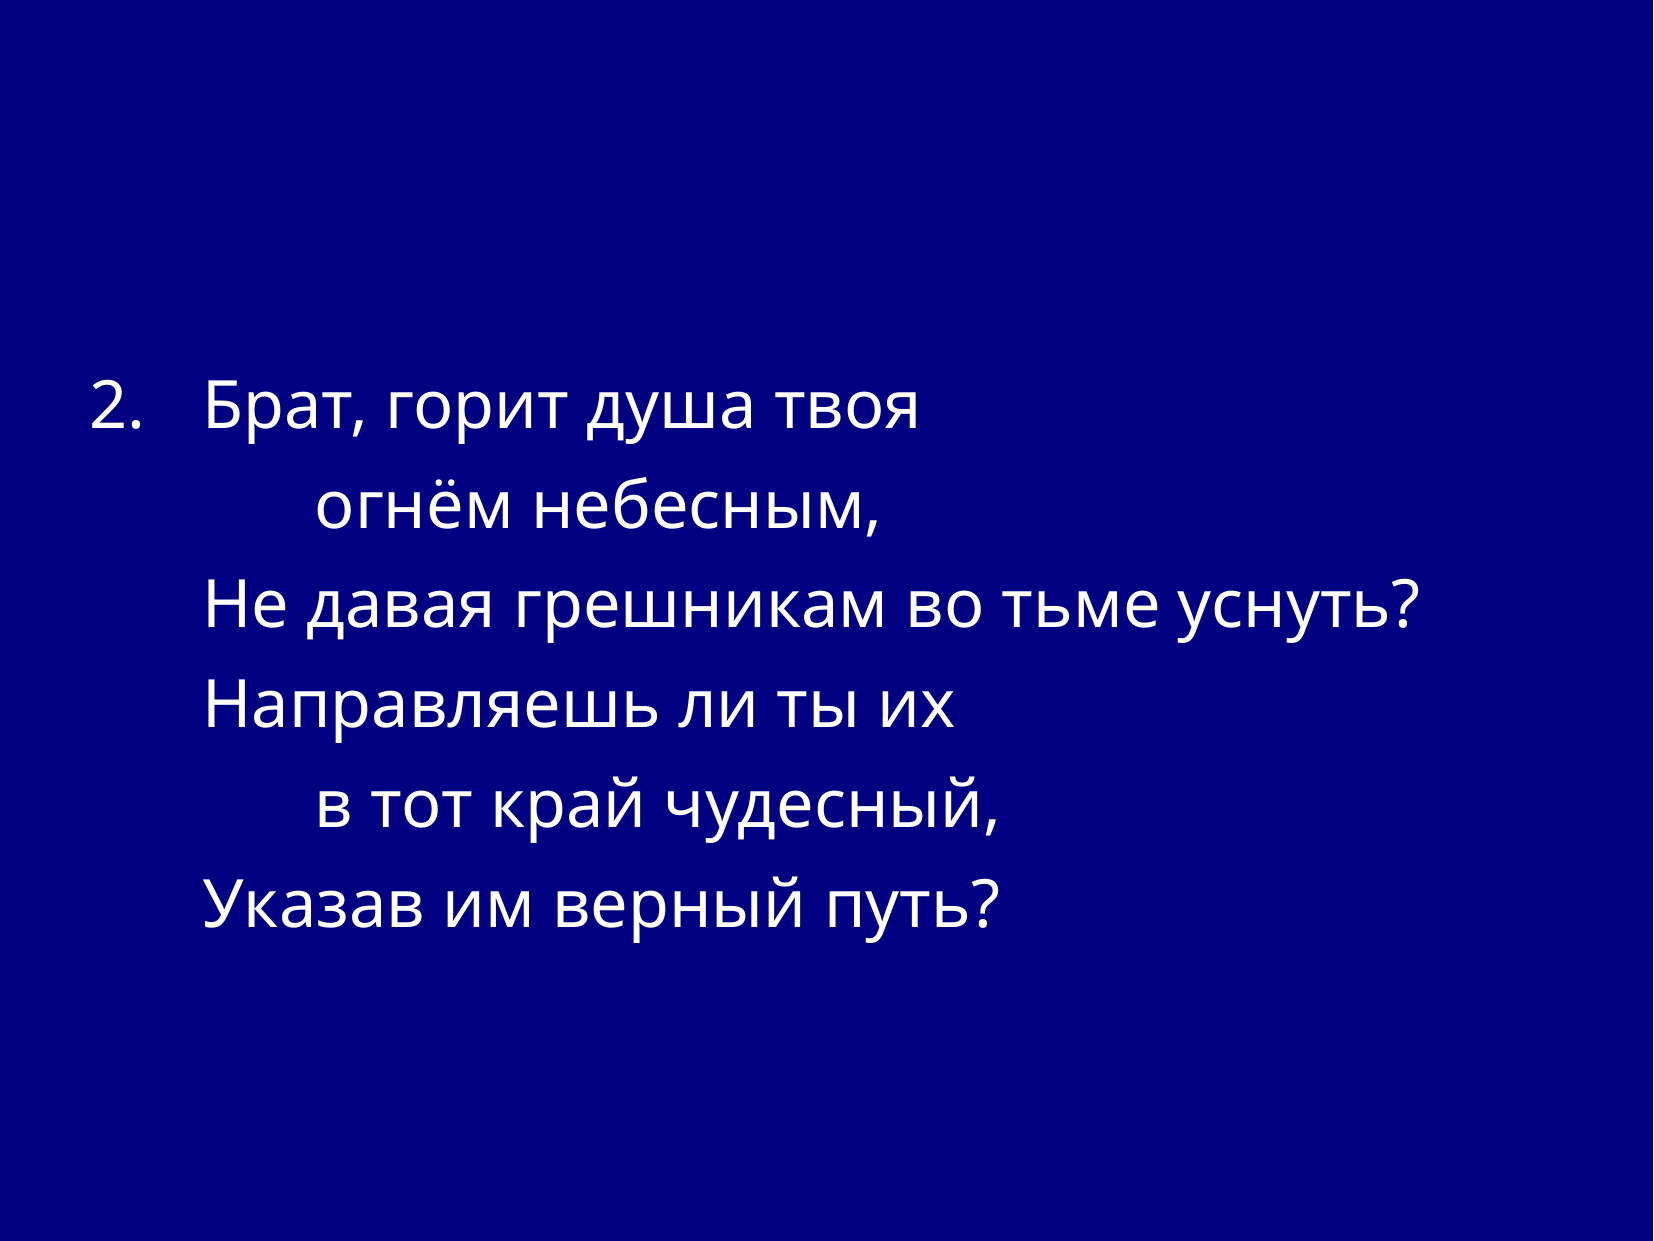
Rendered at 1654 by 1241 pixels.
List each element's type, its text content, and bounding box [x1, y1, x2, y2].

text_box 2. Брат, горит душа твоя огнём небесным, Не давая грешникам во тьме уснуть? Направляешь ли ты их в тот край чудесный, Указав им верный путь? [75, 150, 1576, 1163]
